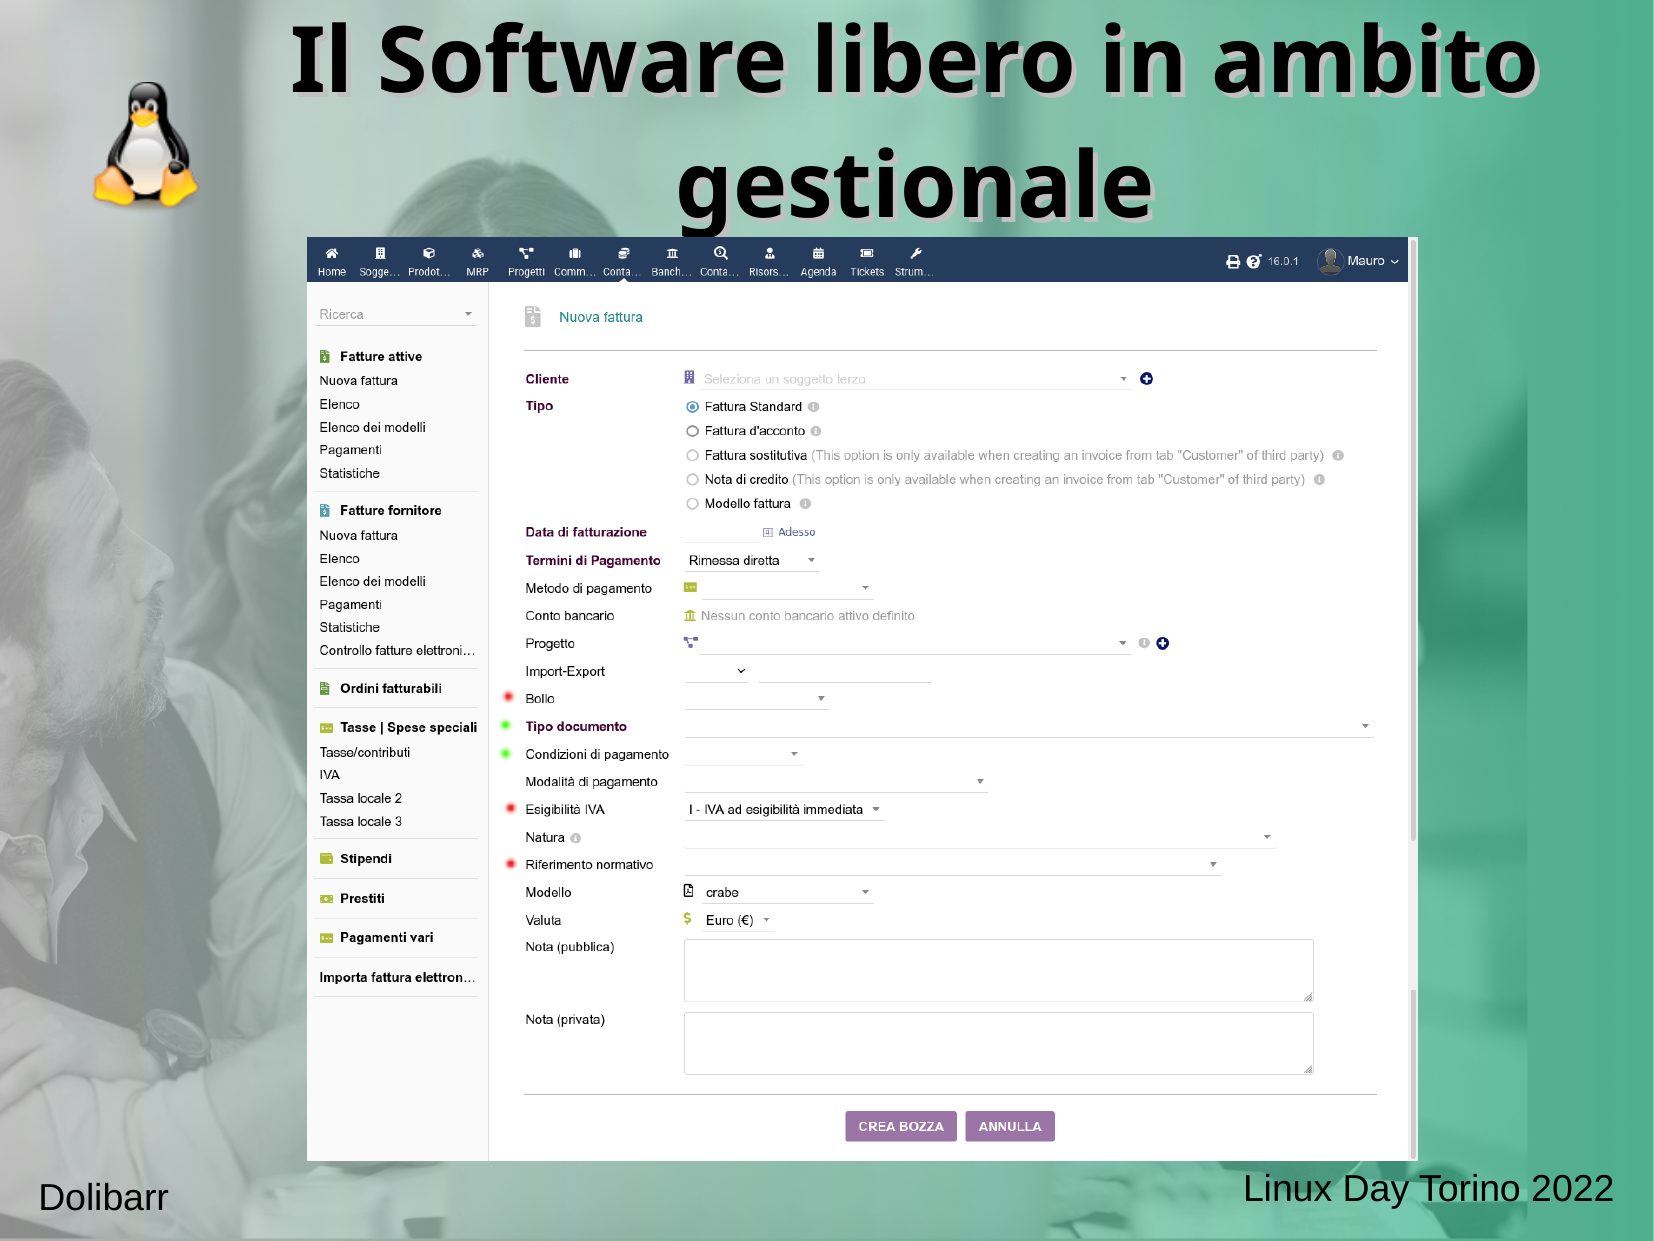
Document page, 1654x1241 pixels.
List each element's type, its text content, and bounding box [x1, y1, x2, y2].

table_cell [130, 510, 307, 574]
table_cell [1419, 702, 1523, 766]
table_cell [1419, 510, 1523, 574]
title Il Software libero in ambito gestionale [259, 17, 1571, 222]
table_header [130, 410, 307, 510]
table_cell [130, 702, 307, 766]
picture [0, 0, 1654, 1241]
table_cell [130, 638, 307, 702]
table_cell [1419, 766, 1523, 830]
text_box Dolibarr [23, 1169, 185, 1227]
table_cell [130, 766, 307, 830]
table_cell [1419, 638, 1523, 702]
table_cell [130, 574, 307, 638]
table_header [1419, 410, 1523, 510]
text_box Linux Day Torino 2022 [1228, 1159, 1630, 1217]
table_cell [1419, 574, 1523, 638]
